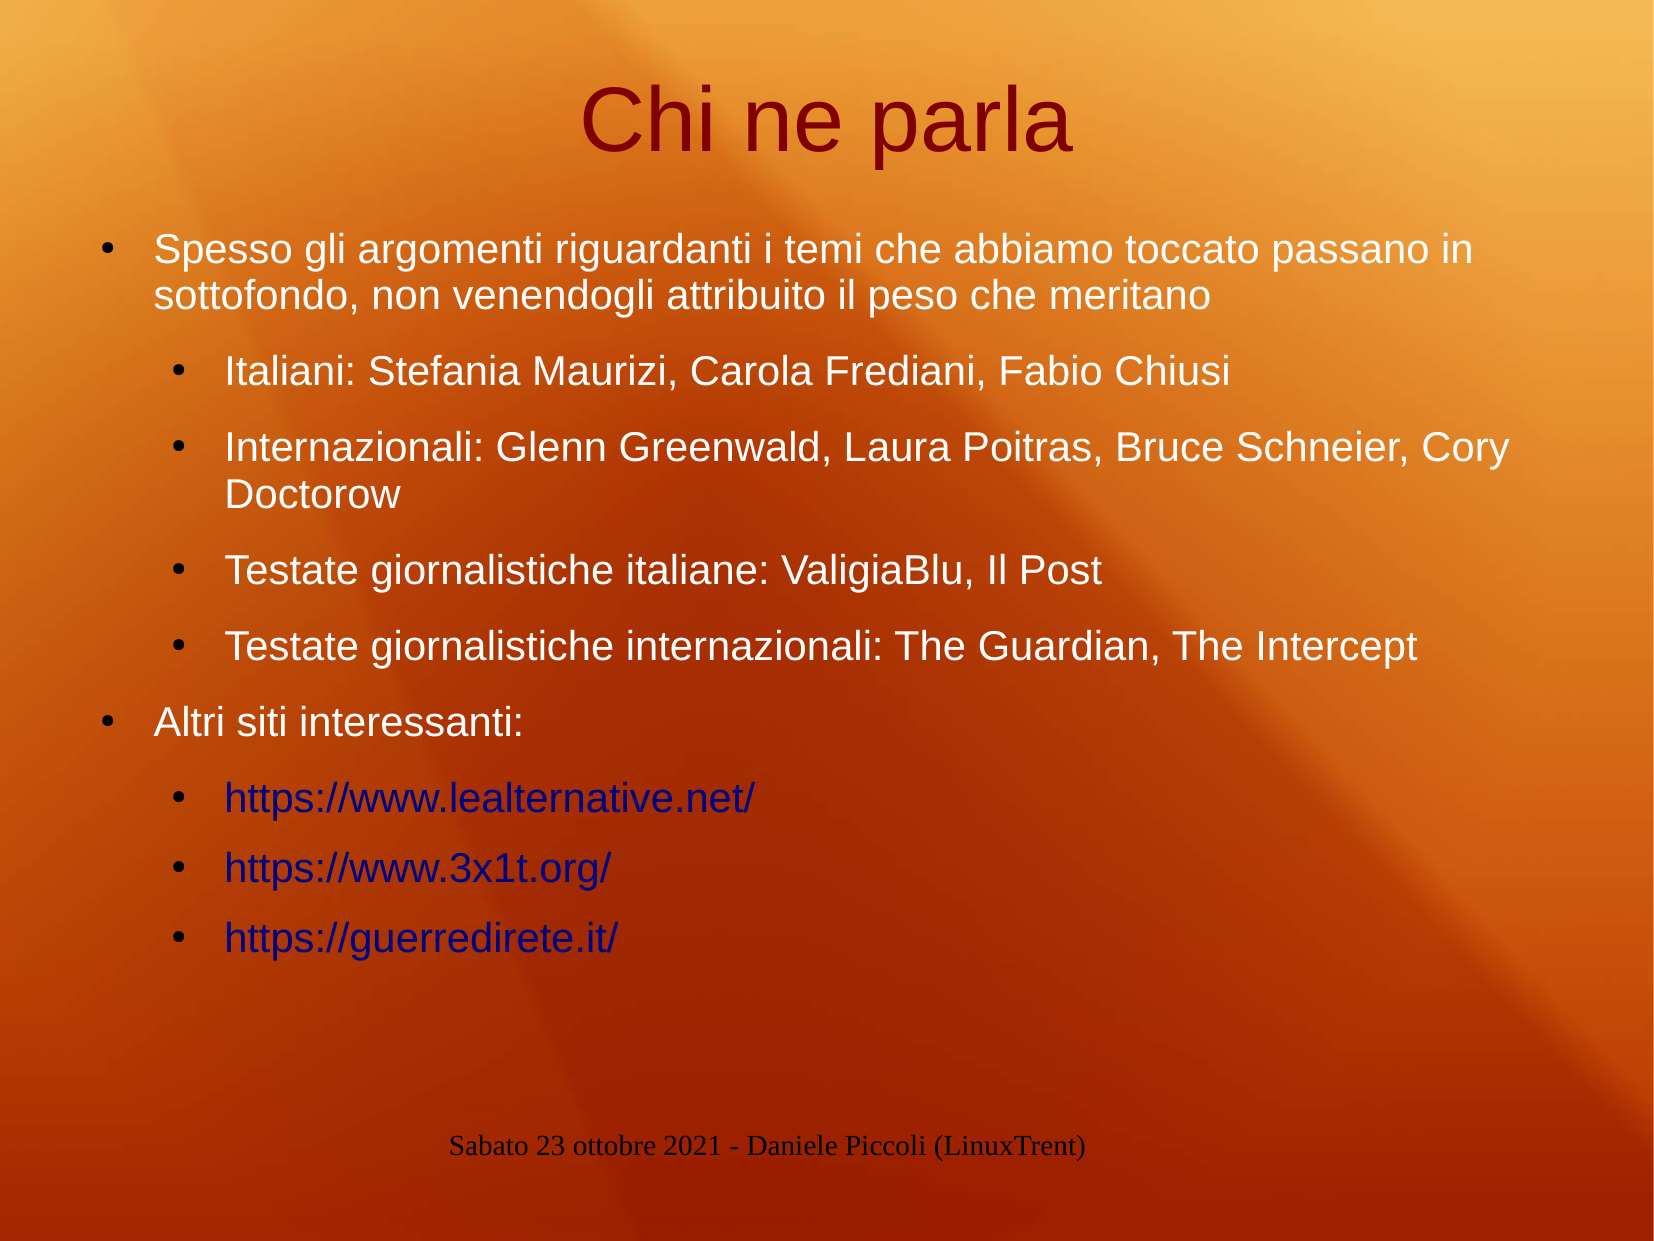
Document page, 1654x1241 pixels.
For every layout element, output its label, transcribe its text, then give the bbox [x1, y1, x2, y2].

picture [0, 0, 1654, 1241]
title Chi ne parla [82, 49, 1571, 189]
list Spesso gli argomenti riguardanti i temi che abbiamo toccato passano in sottofondo, non venendogli attribuito il peso che meritano Italiani: Stefania Maurizi, Carola Frediani, Fabio Chiusi Internazionali: Glenn Greenwald, Laura Poitras, Bruce Schneier, Cory Doctorow Testate giornalistiche italiane: ValigiaBlu, Il Post Testate giornalistiche internazionali: The Guardian, The Intercept Altri siti interessanti: https://www.lealternative.net/ https://www.3x1t.org/ https://guerredirete.it/ [82, 225, 1571, 1032]
